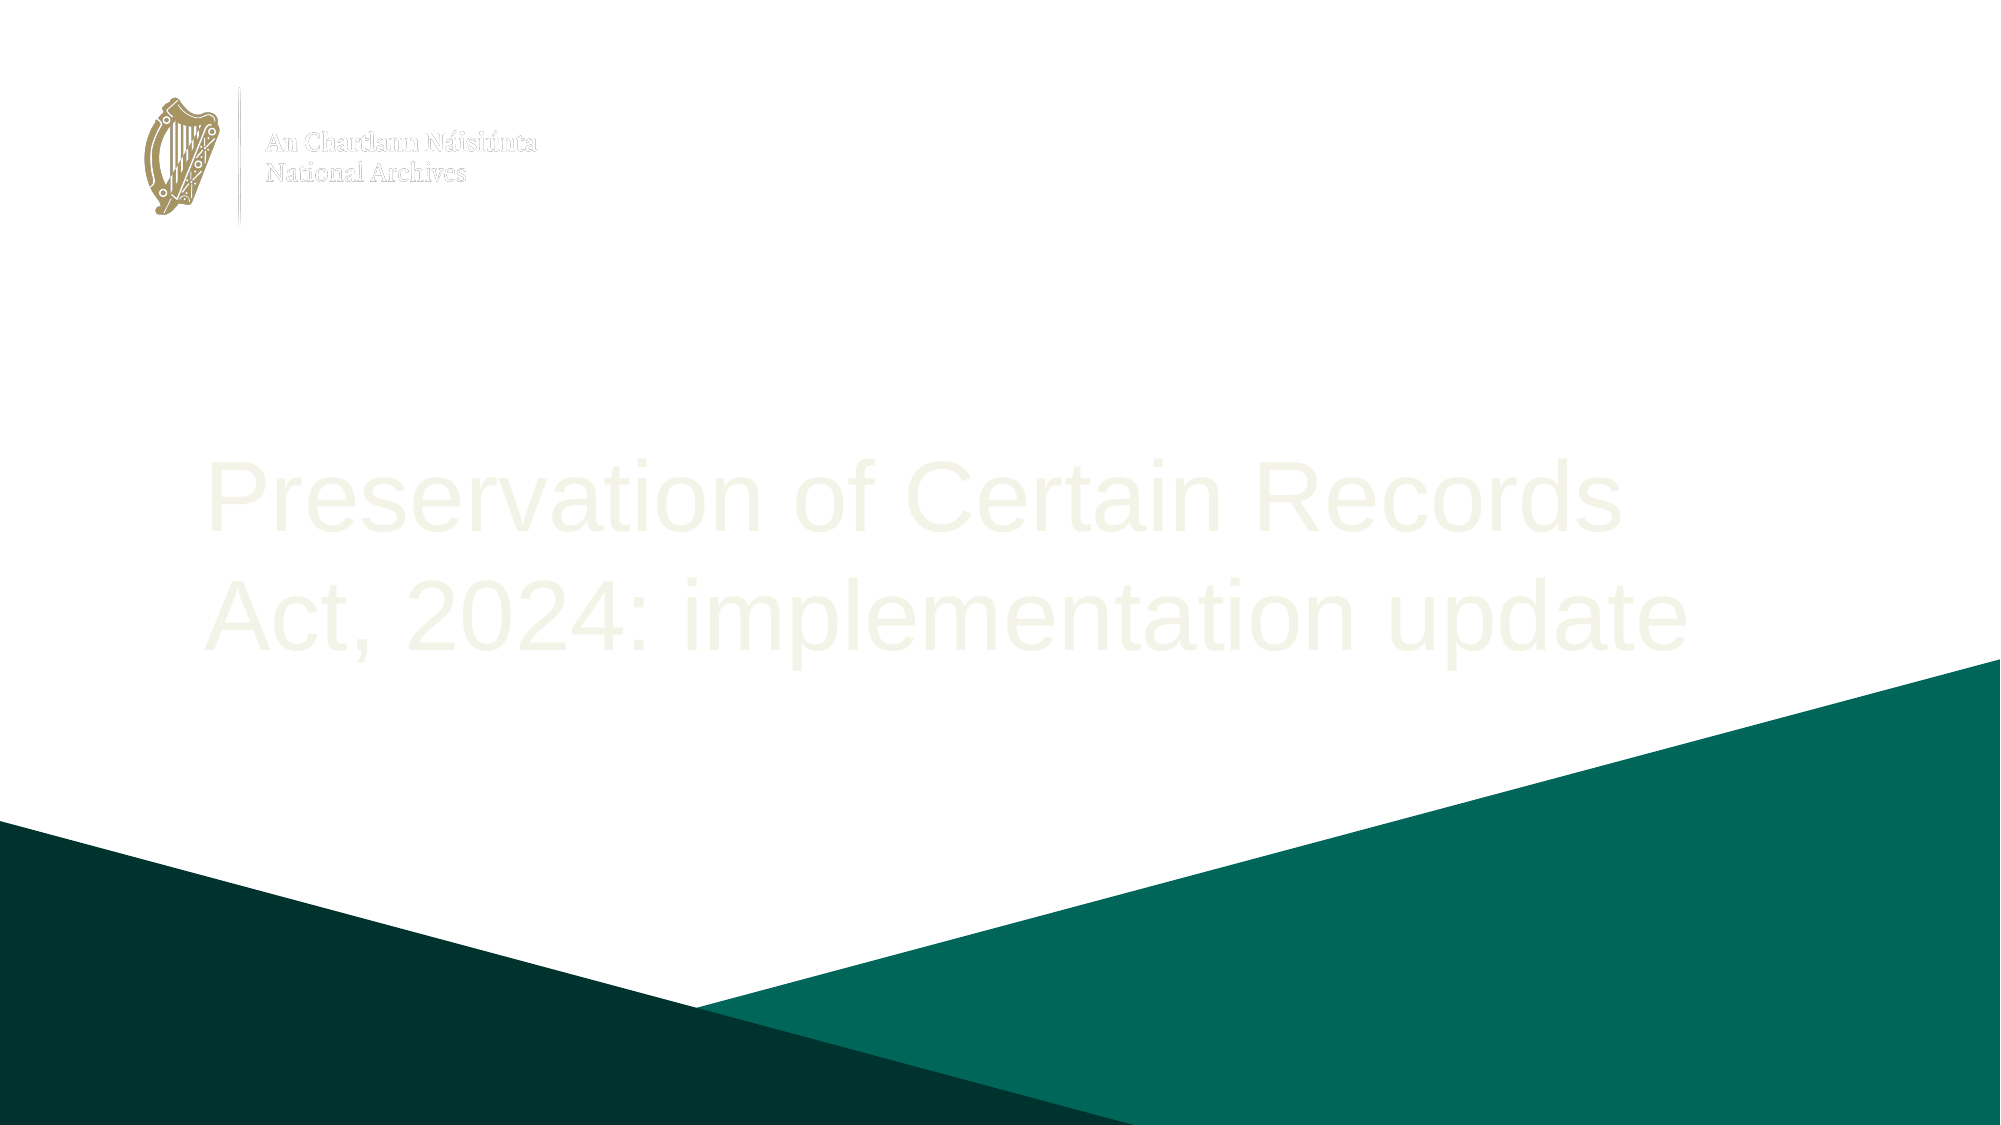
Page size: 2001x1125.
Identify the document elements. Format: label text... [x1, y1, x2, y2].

picture [139, 42, 544, 271]
text_box Preservation of Certain Records Act, 2024: implementation update [184, 410, 1742, 843]
